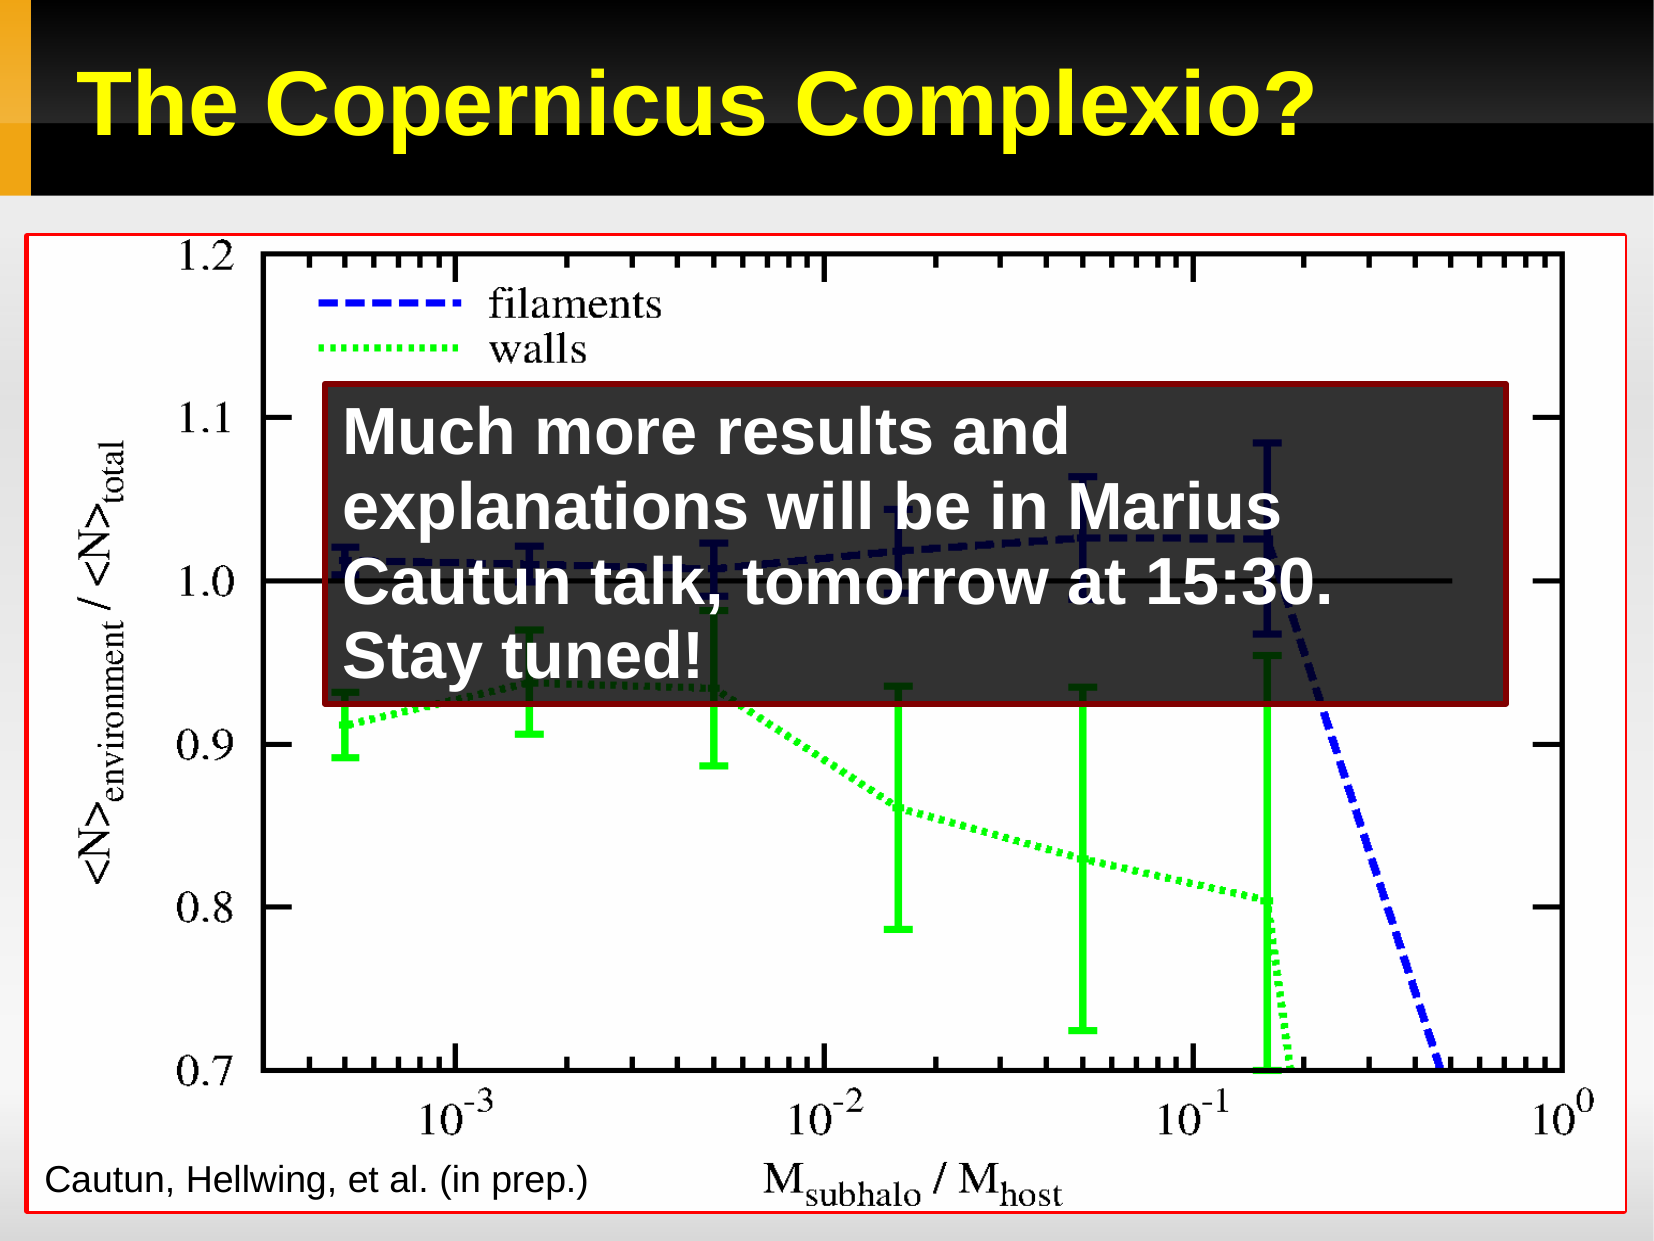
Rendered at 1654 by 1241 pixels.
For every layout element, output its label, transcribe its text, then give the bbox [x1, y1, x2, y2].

picture [0, 0, 1654, 1241]
title The Copernicus Complexio? [76, 0, 1565, 208]
text_box Cautun, Hellwing, et al. (in prep.) [29, 1151, 621, 1209]
text_box Much more results and explanations will be in Marius Cautun talk, tomorrow at 15:30. Stay tuned! [324, 383, 1506, 704]
